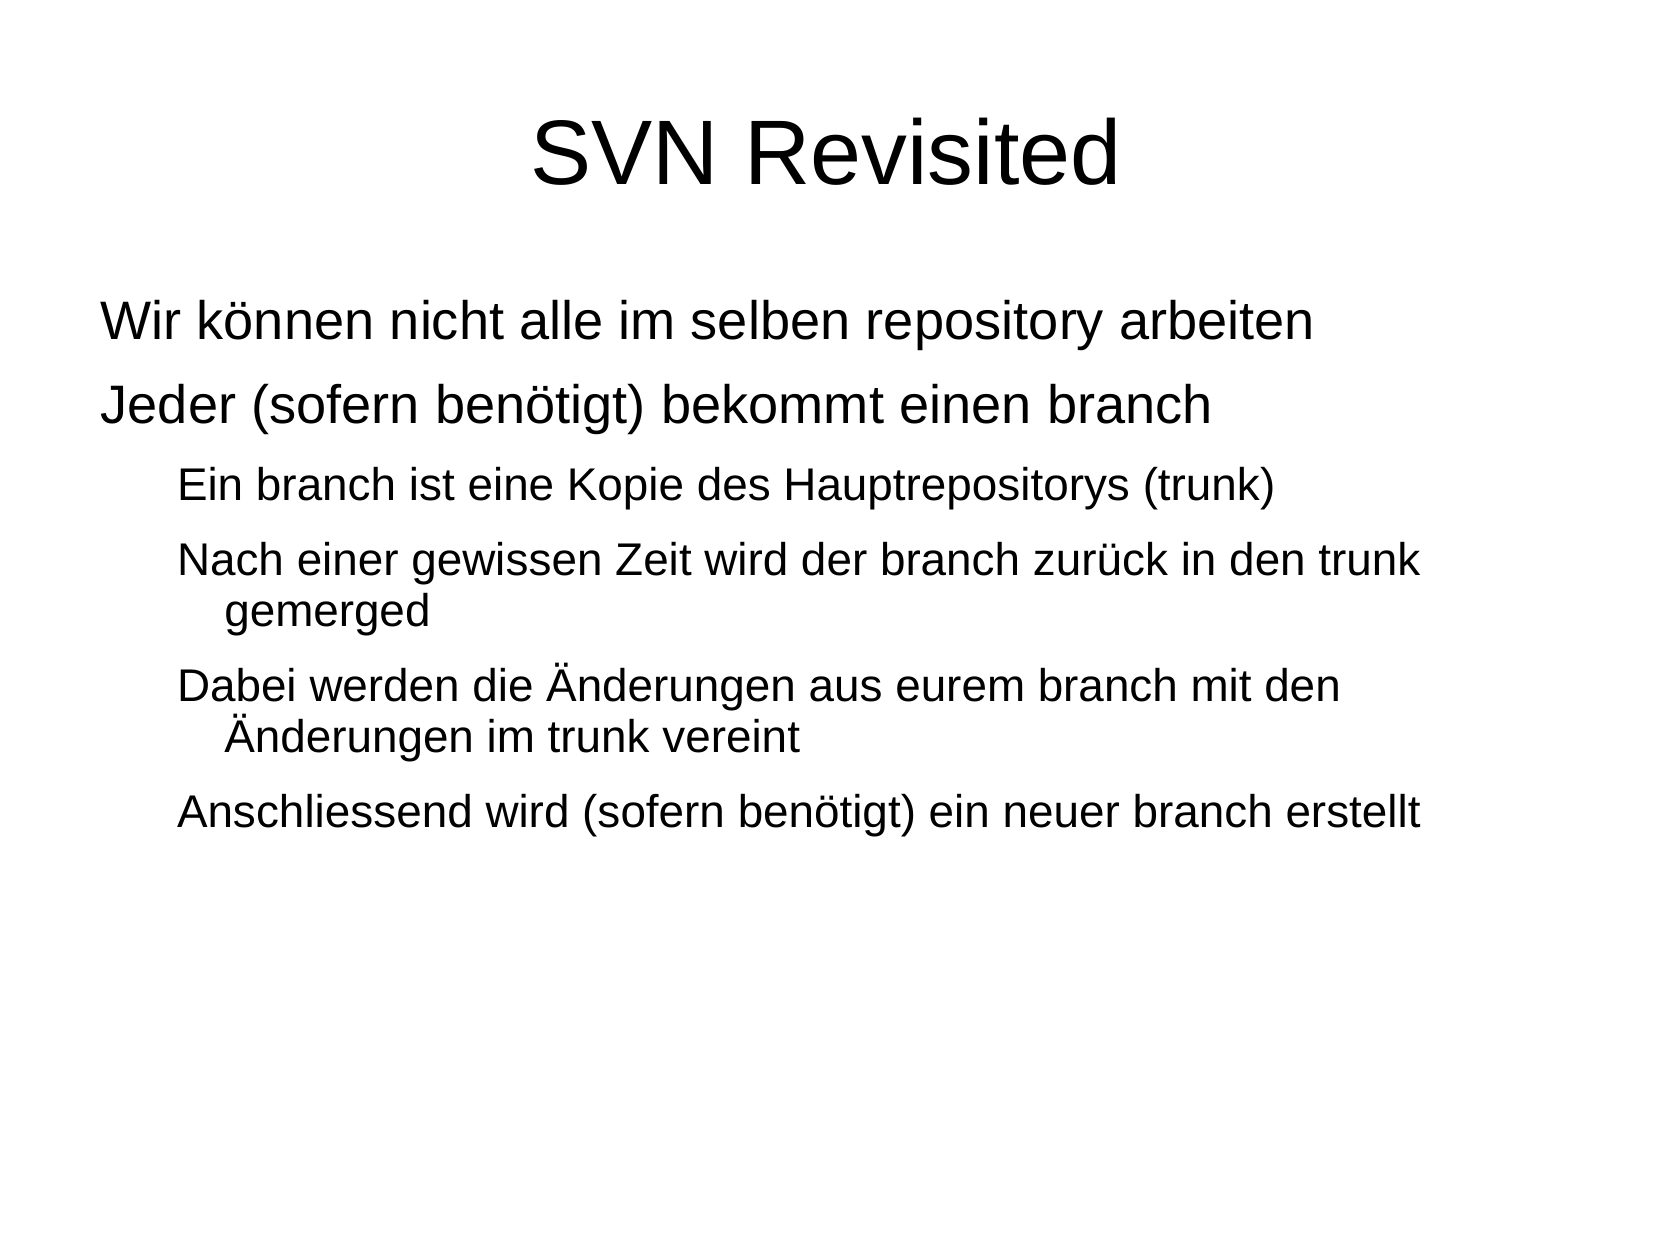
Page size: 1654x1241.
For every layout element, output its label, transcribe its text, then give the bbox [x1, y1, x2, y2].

list Wir können nicht alle im selben repository arbeiten Jeder (sofern benötigt) bekommt einen branch Ein branch ist eine Kopie des Hauptrepositorys (trunk) Nach einer gewissen Zeit wird der branch zurück in den trunk gemerged Dabei werden die Änderungen aus eurem branch mit den Änderungen im trunk vereint Anschliessend wird (sofern benötigt) ein neuer branch erstellt [82, 290, 1571, 1094]
title SVN Revisited [82, 56, 1571, 250]
